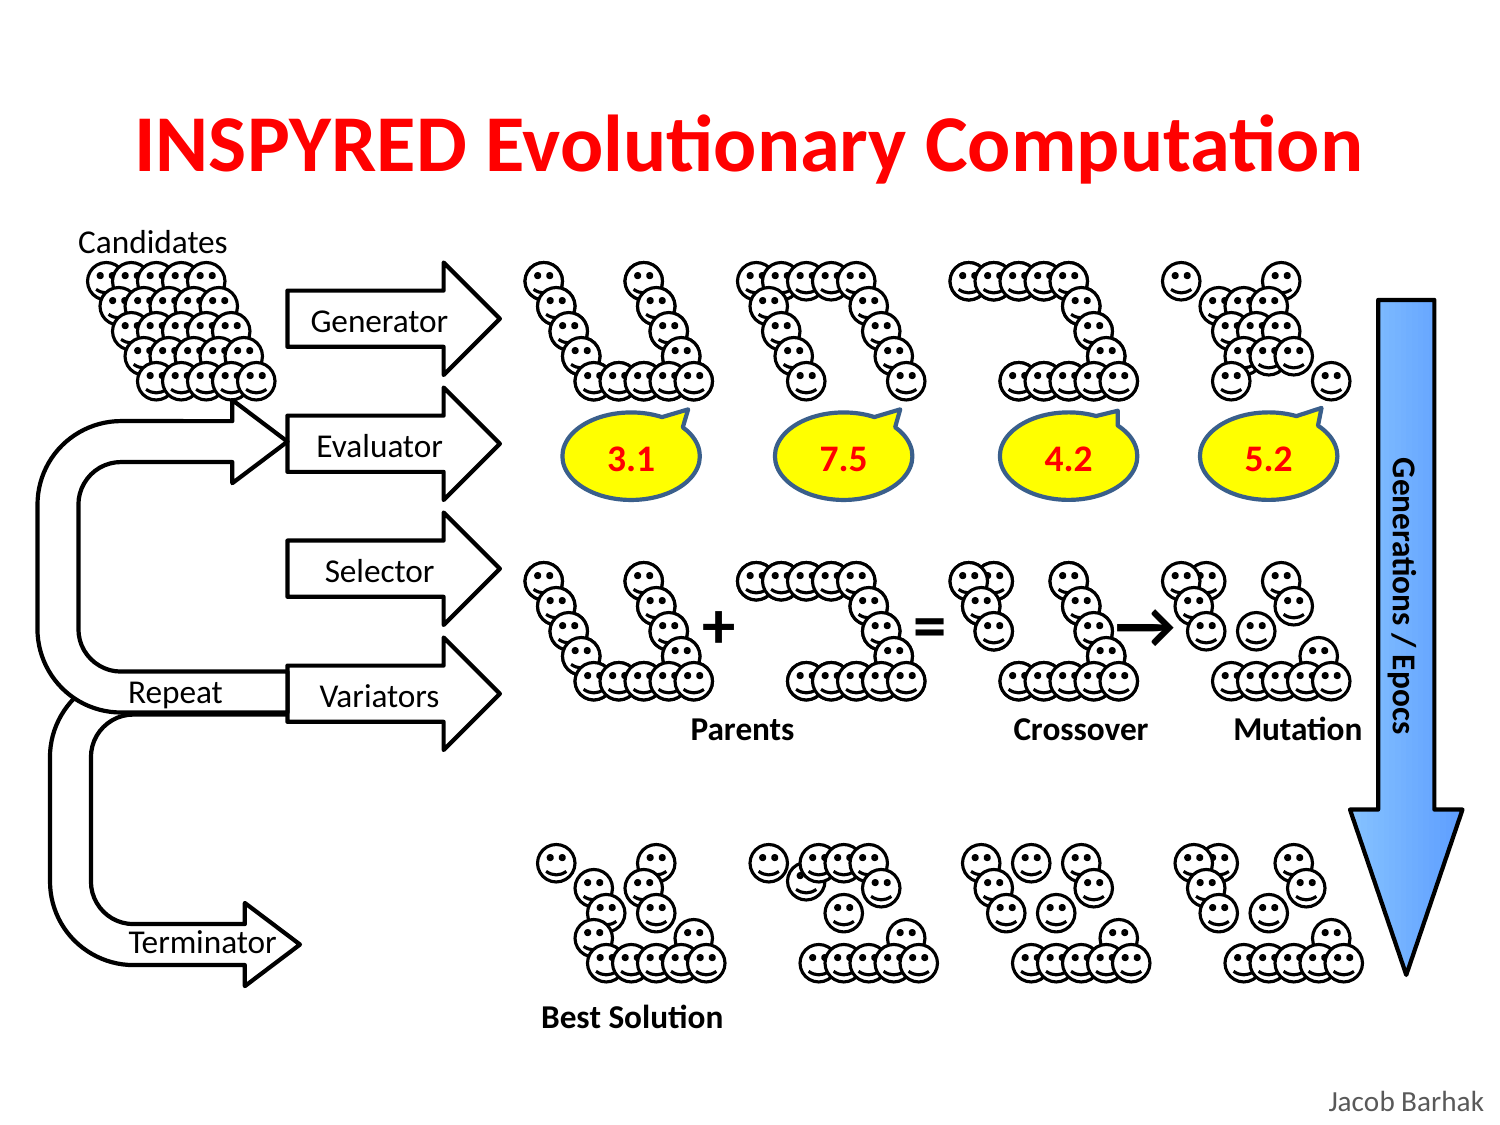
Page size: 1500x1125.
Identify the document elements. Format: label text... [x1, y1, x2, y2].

text_box [1037, 894, 1075, 932]
text_box [950, 262, 1138, 400]
text_box Repeat [113, 662, 238, 718]
list [761, 262, 777, 266]
text_box Generations / Epocs [1350, 299, 1463, 975]
text_box + [687, 574, 751, 670]
text_box [825, 894, 863, 932]
text_box [37, 268, 288, 713]
text_box [537, 844, 576, 882]
text_box = [898, 574, 962, 670]
text_box [1312, 362, 1351, 400]
text_box [1175, 844, 1238, 932]
text_box [1162, 262, 1201, 300]
text_box Variators [287, 637, 500, 751]
text_box [1200, 262, 1313, 400]
text_box [1250, 894, 1288, 932]
text_box Crossover [998, 699, 1164, 755]
text_box [787, 844, 901, 907]
list [811, 262, 827, 266]
list [836, 262, 852, 266]
text_box Candidates [63, 212, 243, 268]
text_box [575, 869, 726, 982]
text_box [999, 562, 1138, 700]
text_box [624, 844, 676, 932]
text_box 5.2 [1199, 407, 1338, 500]
text_box [950, 562, 1013, 651]
text_box [962, 844, 1026, 932]
text_box Terminator [113, 912, 292, 968]
text_box [1062, 844, 1113, 907]
text_box [238, 671, 288, 713]
text_box [525, 262, 713, 400]
text_box [1224, 919, 1363, 982]
text_box Selector [287, 512, 500, 625]
text_box [800, 919, 938, 982]
text_box [49, 714, 62, 925]
text_box [1012, 844, 1051, 882]
text_box Best Solution [526, 987, 739, 1043]
text_box [1212, 637, 1351, 700]
list [62, 262, 232, 444]
text_box 3.1 [562, 409, 700, 500]
text_box 4.2 [999, 410, 1138, 500]
list [786, 262, 802, 266]
list [1048, 262, 1064, 266]
text_box [1012, 919, 1150, 982]
text_box [737, 262, 925, 400]
list [62, 262, 1413, 1005]
list [998, 262, 1014, 266]
text_box [737, 562, 925, 700]
text_box Evaluator [287, 387, 500, 501]
text_box [750, 844, 788, 882]
text_box [1164, 562, 1225, 651]
list [973, 262, 989, 266]
text_box [1275, 844, 1326, 907]
text_box Mutation [1218, 699, 1378, 755]
title INSPYRED Evolutionary Computation [75, 45, 1425, 233]
text_box Generator [287, 262, 500, 376]
text_box → [1100, 574, 1191, 670]
text_box 7.5 [774, 409, 913, 500]
text_box Parents [675, 699, 810, 755]
list [1023, 262, 1039, 266]
list [548, 262, 663, 366]
text_box [1237, 612, 1276, 651]
text_box [1262, 562, 1313, 625]
text_box [525, 562, 713, 700]
